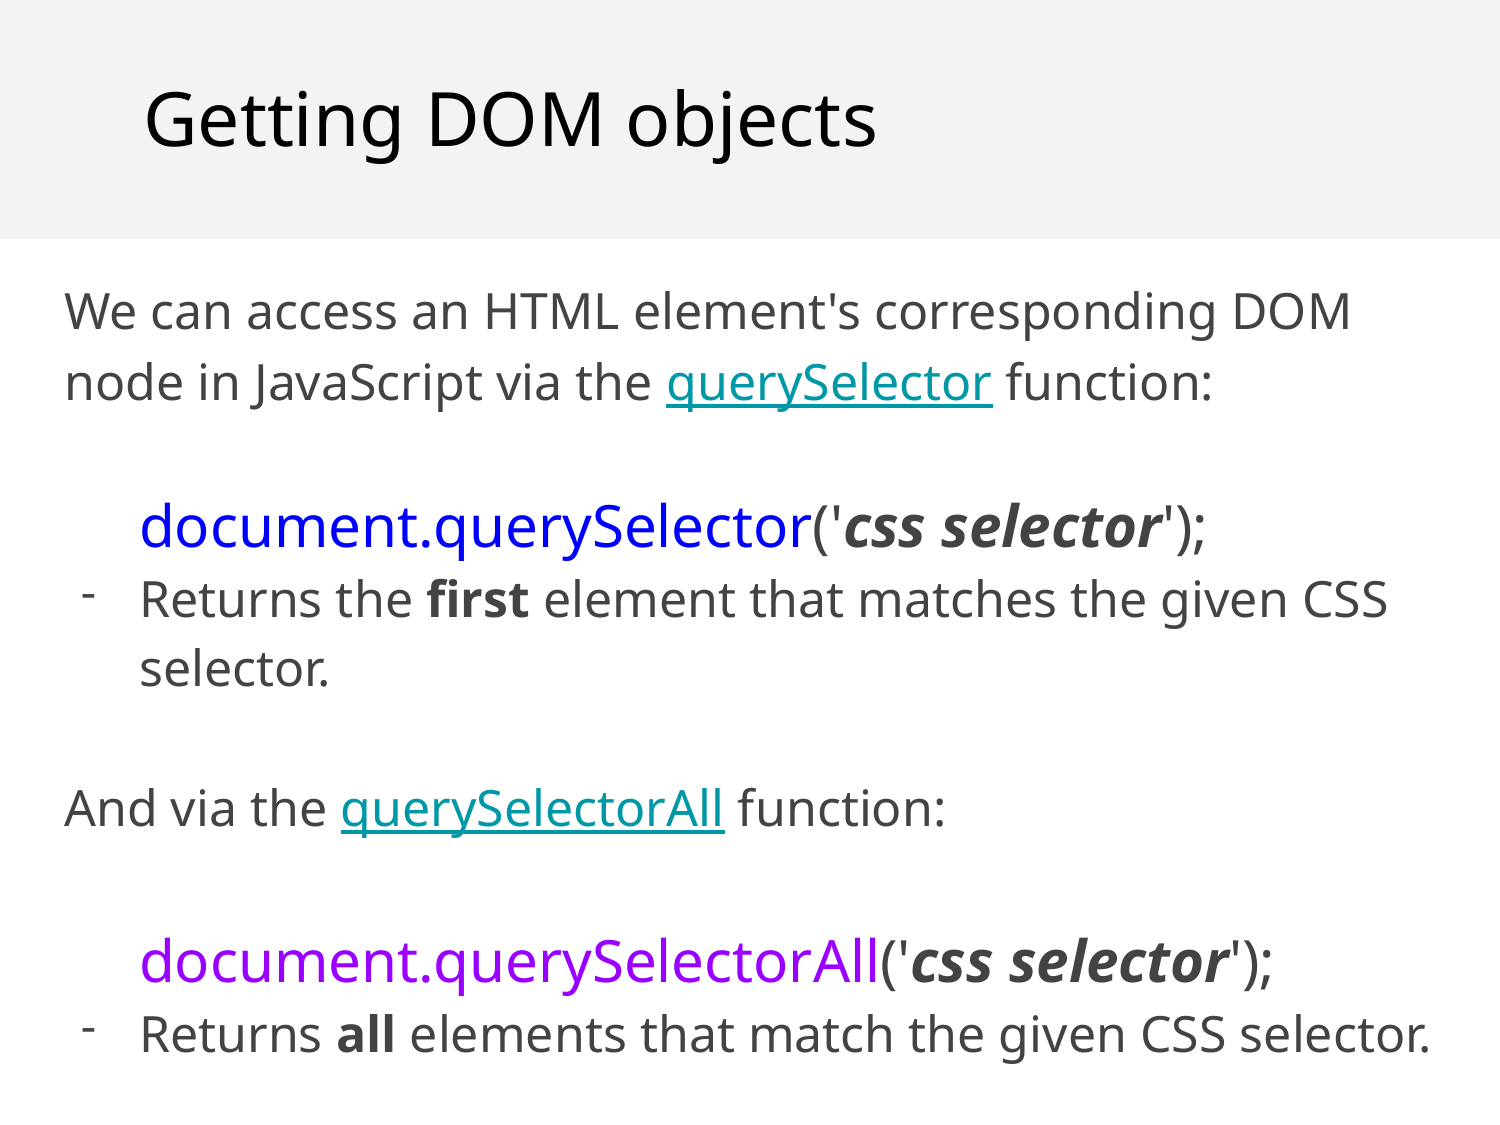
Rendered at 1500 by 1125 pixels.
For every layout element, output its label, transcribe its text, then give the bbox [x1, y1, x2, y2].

title Getting DOM objects [128, 56, 1372, 183]
list We can access an HTML element's corresponding DOM node in JavaScript via the querySelector function: document.querySelector('css selector'); Returns the first element that matches the given CSS selector. And via the querySelectorAll function: document.querySelectorAll('css selector'); Returns all elements that match the given CSS selector. [49, 255, 1459, 1017]
